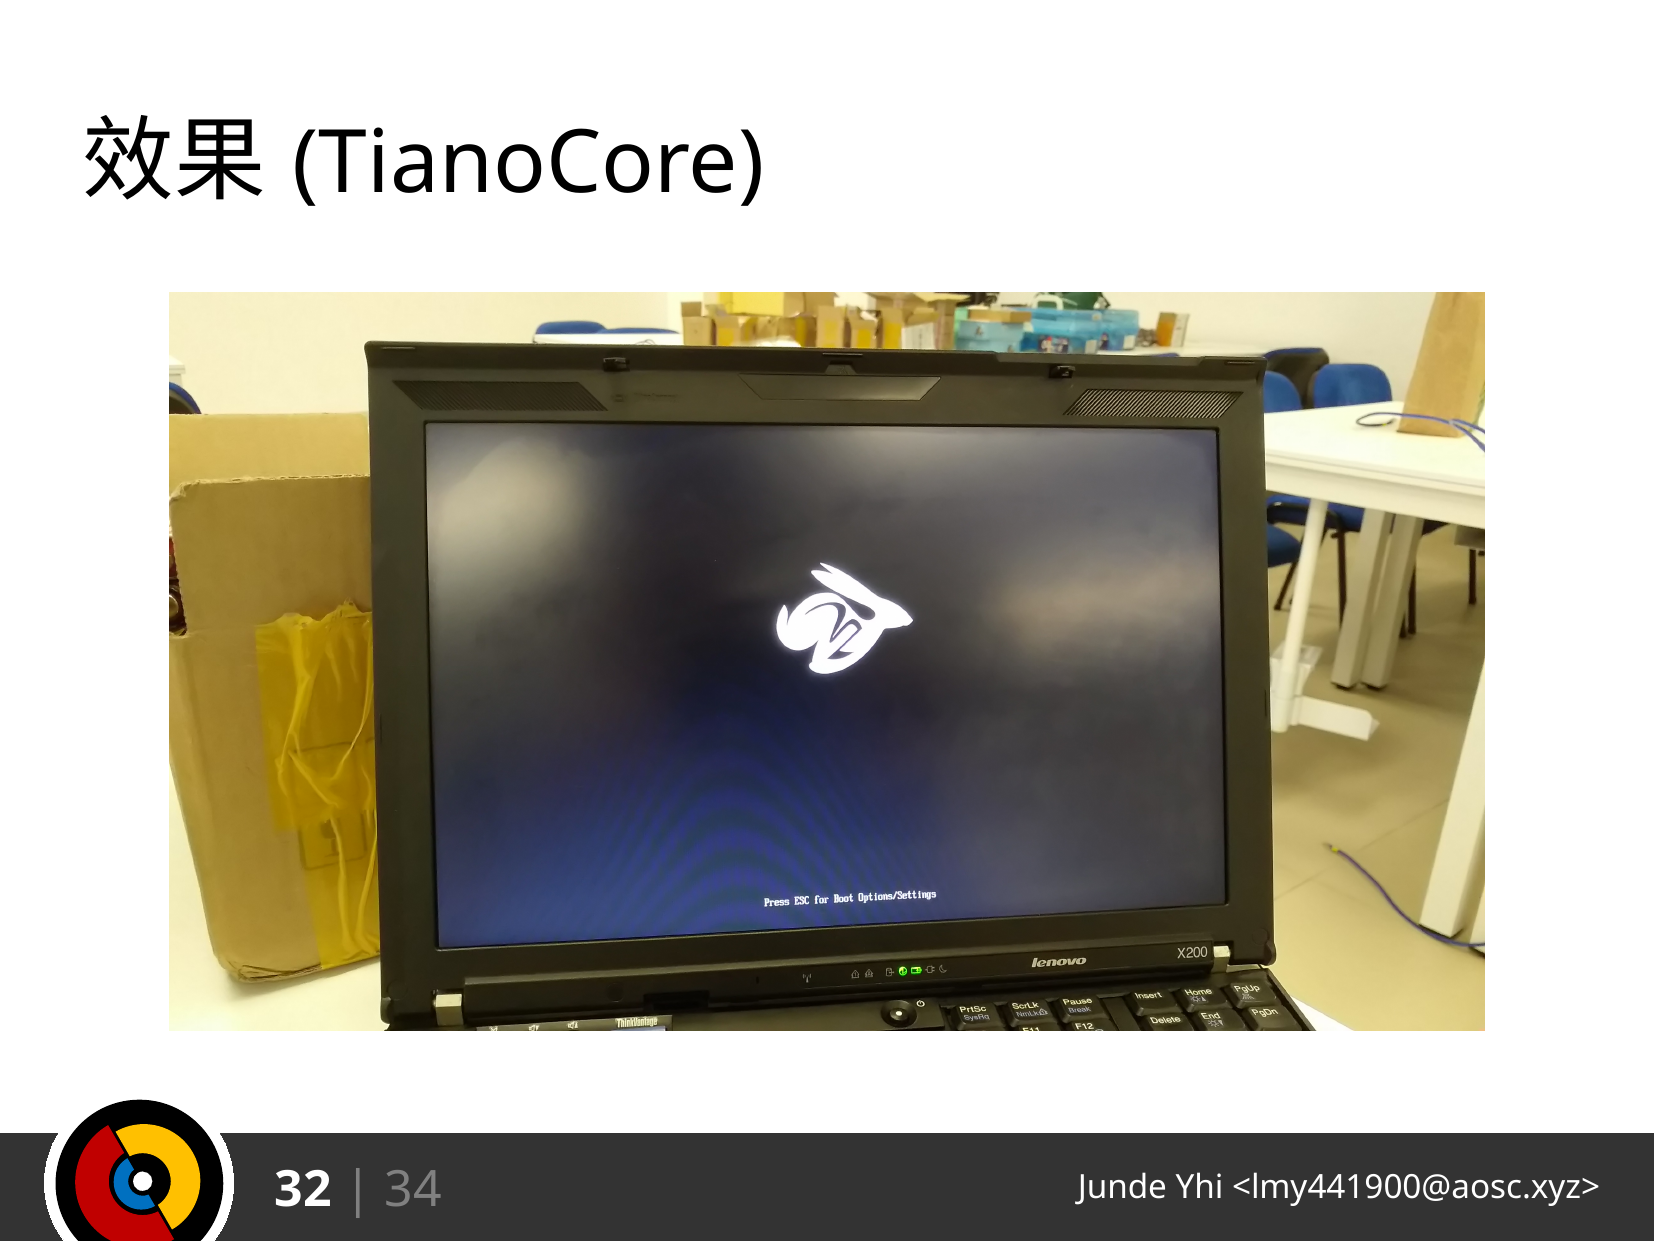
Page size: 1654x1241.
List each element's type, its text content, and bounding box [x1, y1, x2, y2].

picture [169, 292, 1485, 1031]
title 效果(TianoCore) [82, 49, 1571, 257]
